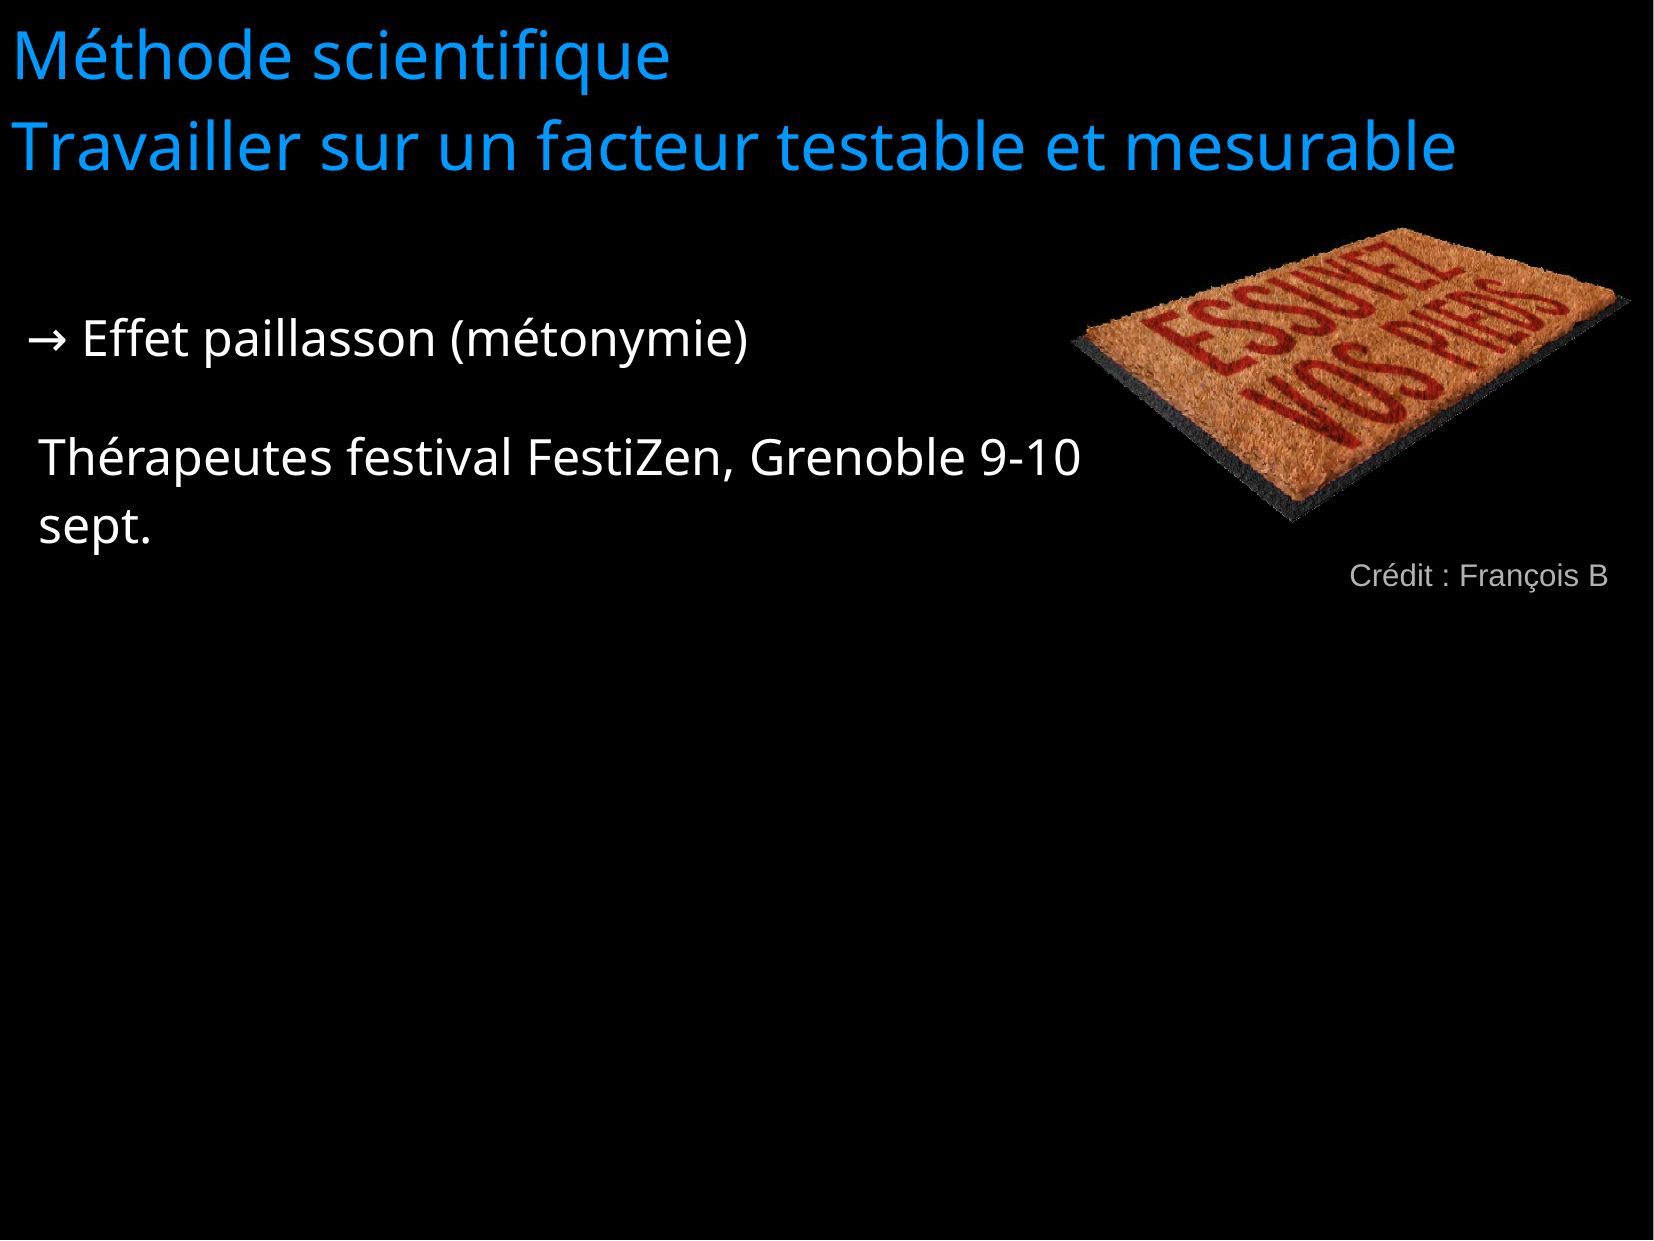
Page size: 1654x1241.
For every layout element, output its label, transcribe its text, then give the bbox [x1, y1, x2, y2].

text_box → Effet paillasson (métonymie) [11, 295, 780, 437]
text_box Méthode scientifique Travailler sur un facteur testable et mesurable [11, 8, 1583, 189]
text_box Thérapeutes festival FestiZen, Grenoble 9-10 sept. [23, 414, 1170, 556]
picture [1051, 145, 1654, 591]
text_box Crédit : François B [1334, 550, 1654, 650]
